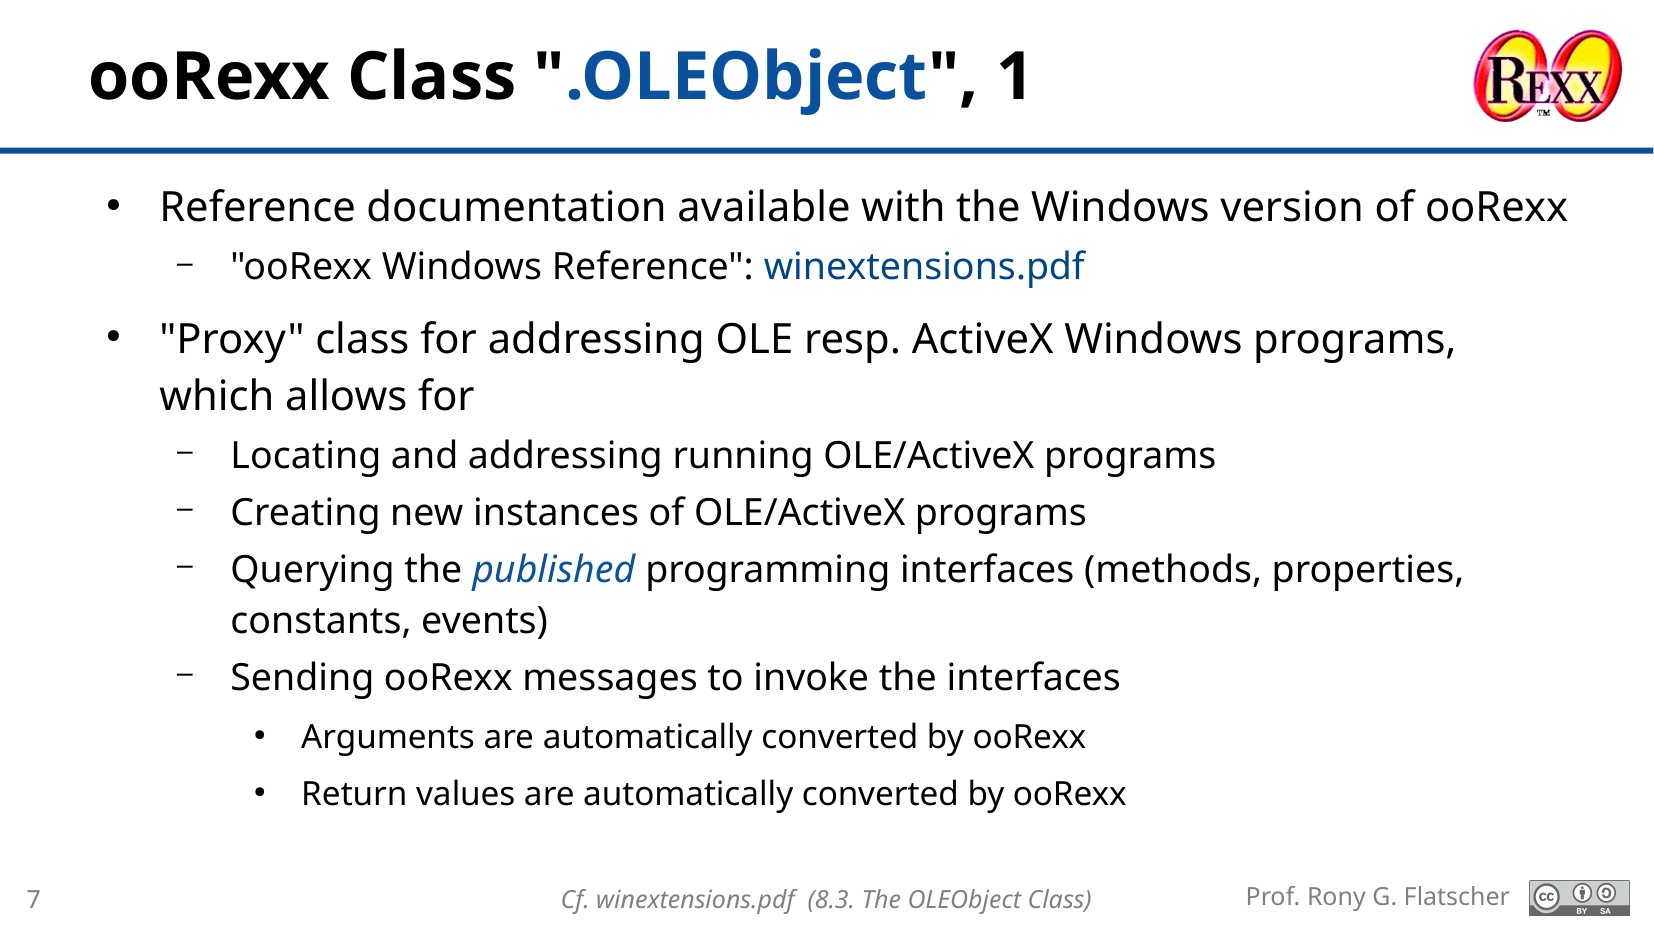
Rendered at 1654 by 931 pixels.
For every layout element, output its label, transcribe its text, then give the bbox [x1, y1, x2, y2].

list Reference documentation available with the Windows version of ooRexx "ooRexx Windows Reference": winextensions.pdf "Proxy" class for addressing OLE resp. ActiveX Windows programs, which allows for Locating and addressing running OLE/ActiveX programs Creating new instances of OLE/ActiveX programs Querying the published programming interfaces (methods, properties, constants, events) Sending ooRexx messages to invoke the interfaces Arguments are automatically converted by ooRexx Return values are automatically converted by ooRexx [88, 177, 1577, 857]
title ooRexx Class ".OLEObject", 1 [29, 0, 1654, 148]
text_box Cf. winextensions.pdf (8.3. The OLEObject Class) [0, 874, 1654, 922]
